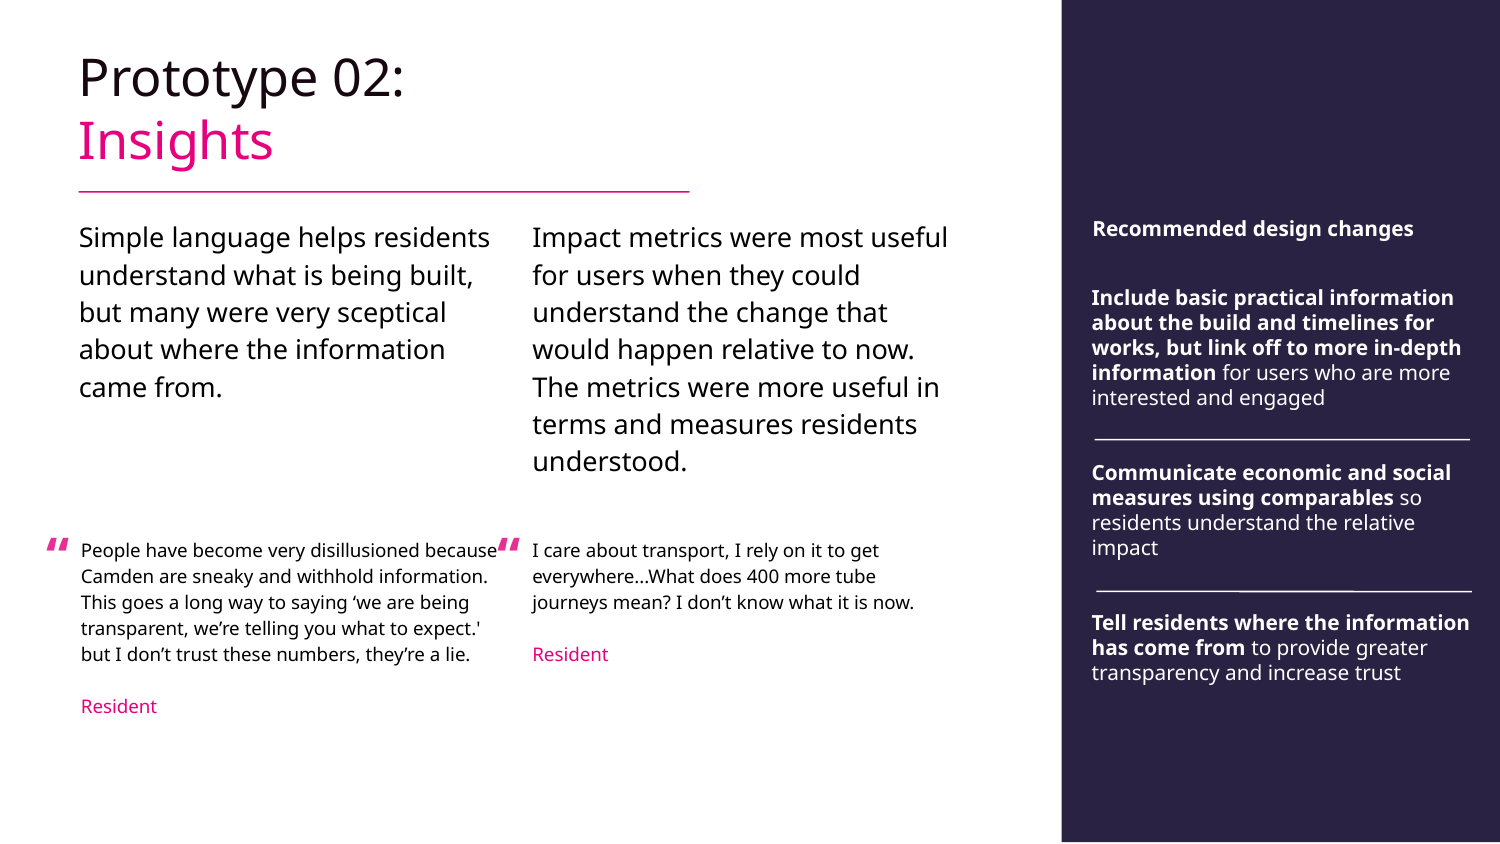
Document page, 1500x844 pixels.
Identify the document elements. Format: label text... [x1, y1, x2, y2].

text_box Include basic practical information about the build and timelines for works, but link off to more in-depth information for users who are more interested and engaged Communicate economic and social measures using comparables so residents understand the relative impact Tell residents where the information has come from to provide greater transparency and increase trust [1091, 284, 1478, 727]
text_box Prototype 02: Insights [78, 44, 739, 216]
text_box [1061, 0, 1500, 843]
text_box I care about transport, I rely on it to get everywhere...What does 400 more tube journeys mean? I don’t know what it is now. Resident [532, 535, 954, 666]
text_box “ [46, 523, 116, 586]
text_box Simple language helps residents understand what is being built, but many were very sceptical about where the information came from. [78, 216, 500, 403]
text_box “ [497, 523, 568, 586]
text_box Impact metrics were most useful for users when they could understand the change that would happen relative to now. The metrics were more useful in terms and measures residents understood. [532, 215, 954, 515]
text_box People have become very disillusioned because Camden are sneaky and withhold information. This goes a long way to saying ‘we are being transparent, we’re telling you what to expect.' but I don’t trust these numbers, they’re a lie. Resident [80, 535, 503, 717]
text_box Recommended design changes [1062, 204, 1500, 253]
